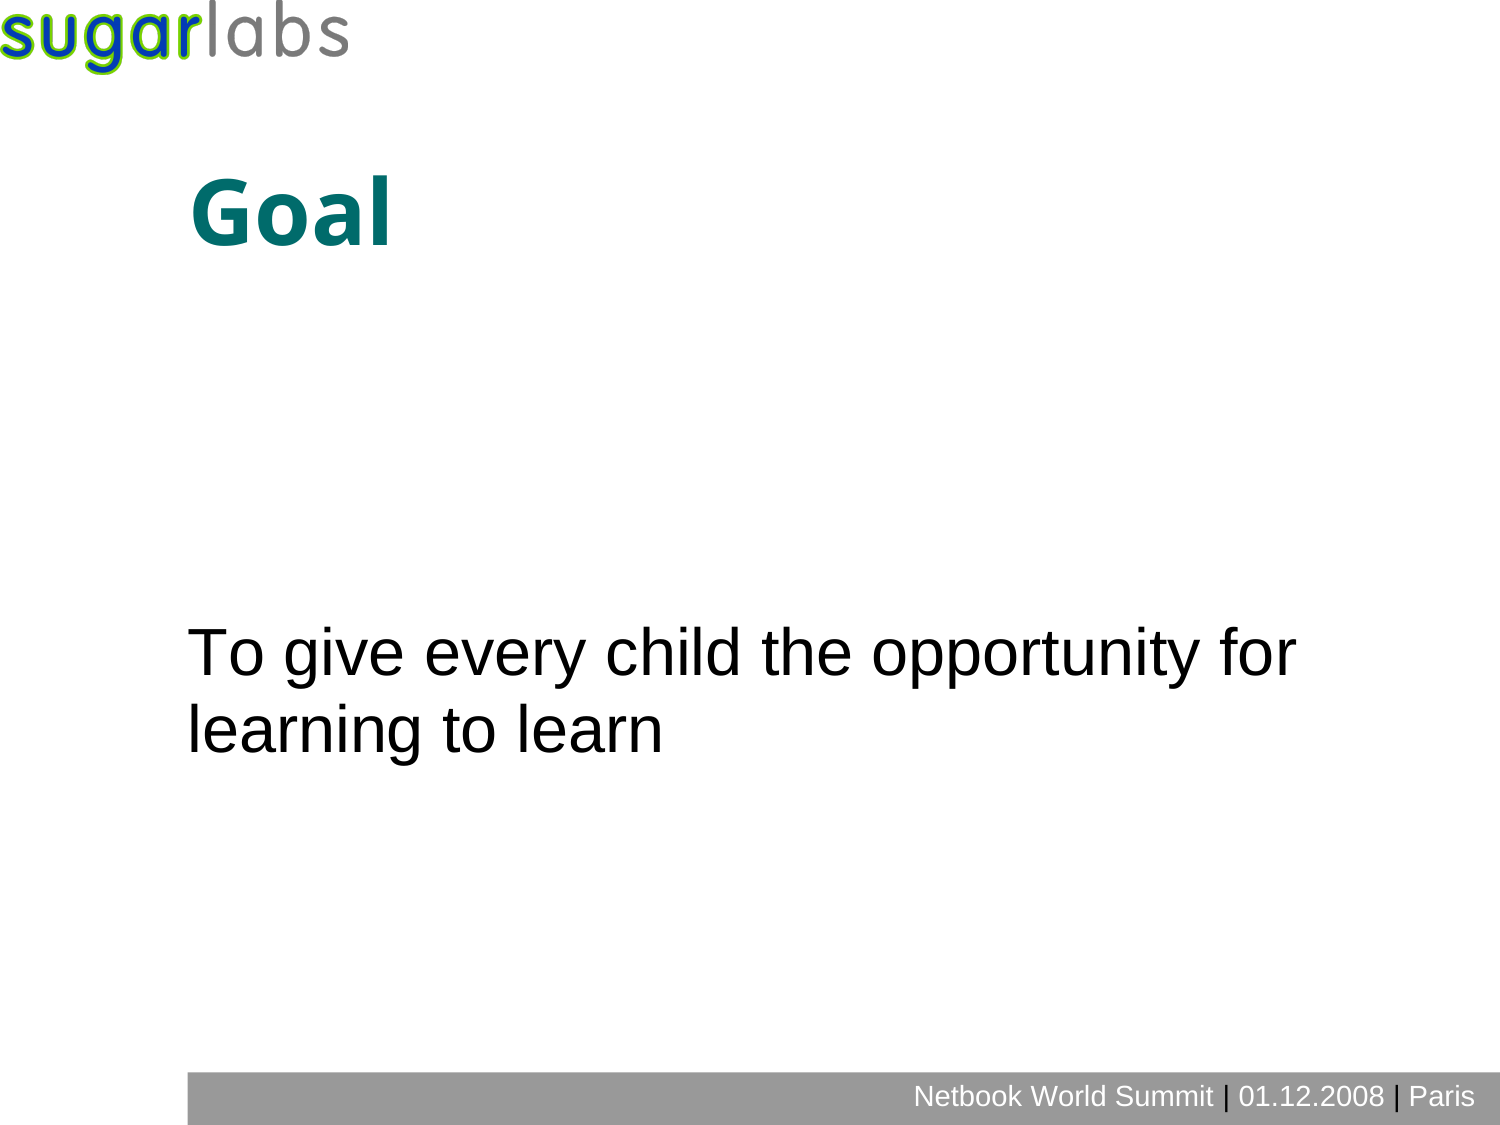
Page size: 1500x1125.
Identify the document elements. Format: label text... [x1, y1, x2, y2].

picture [0, 0, 348, 75]
subtitle To give every child the opportunity for learning to learn [187, 344, 1425, 1035]
title Goal [188, 75, 1500, 323]
